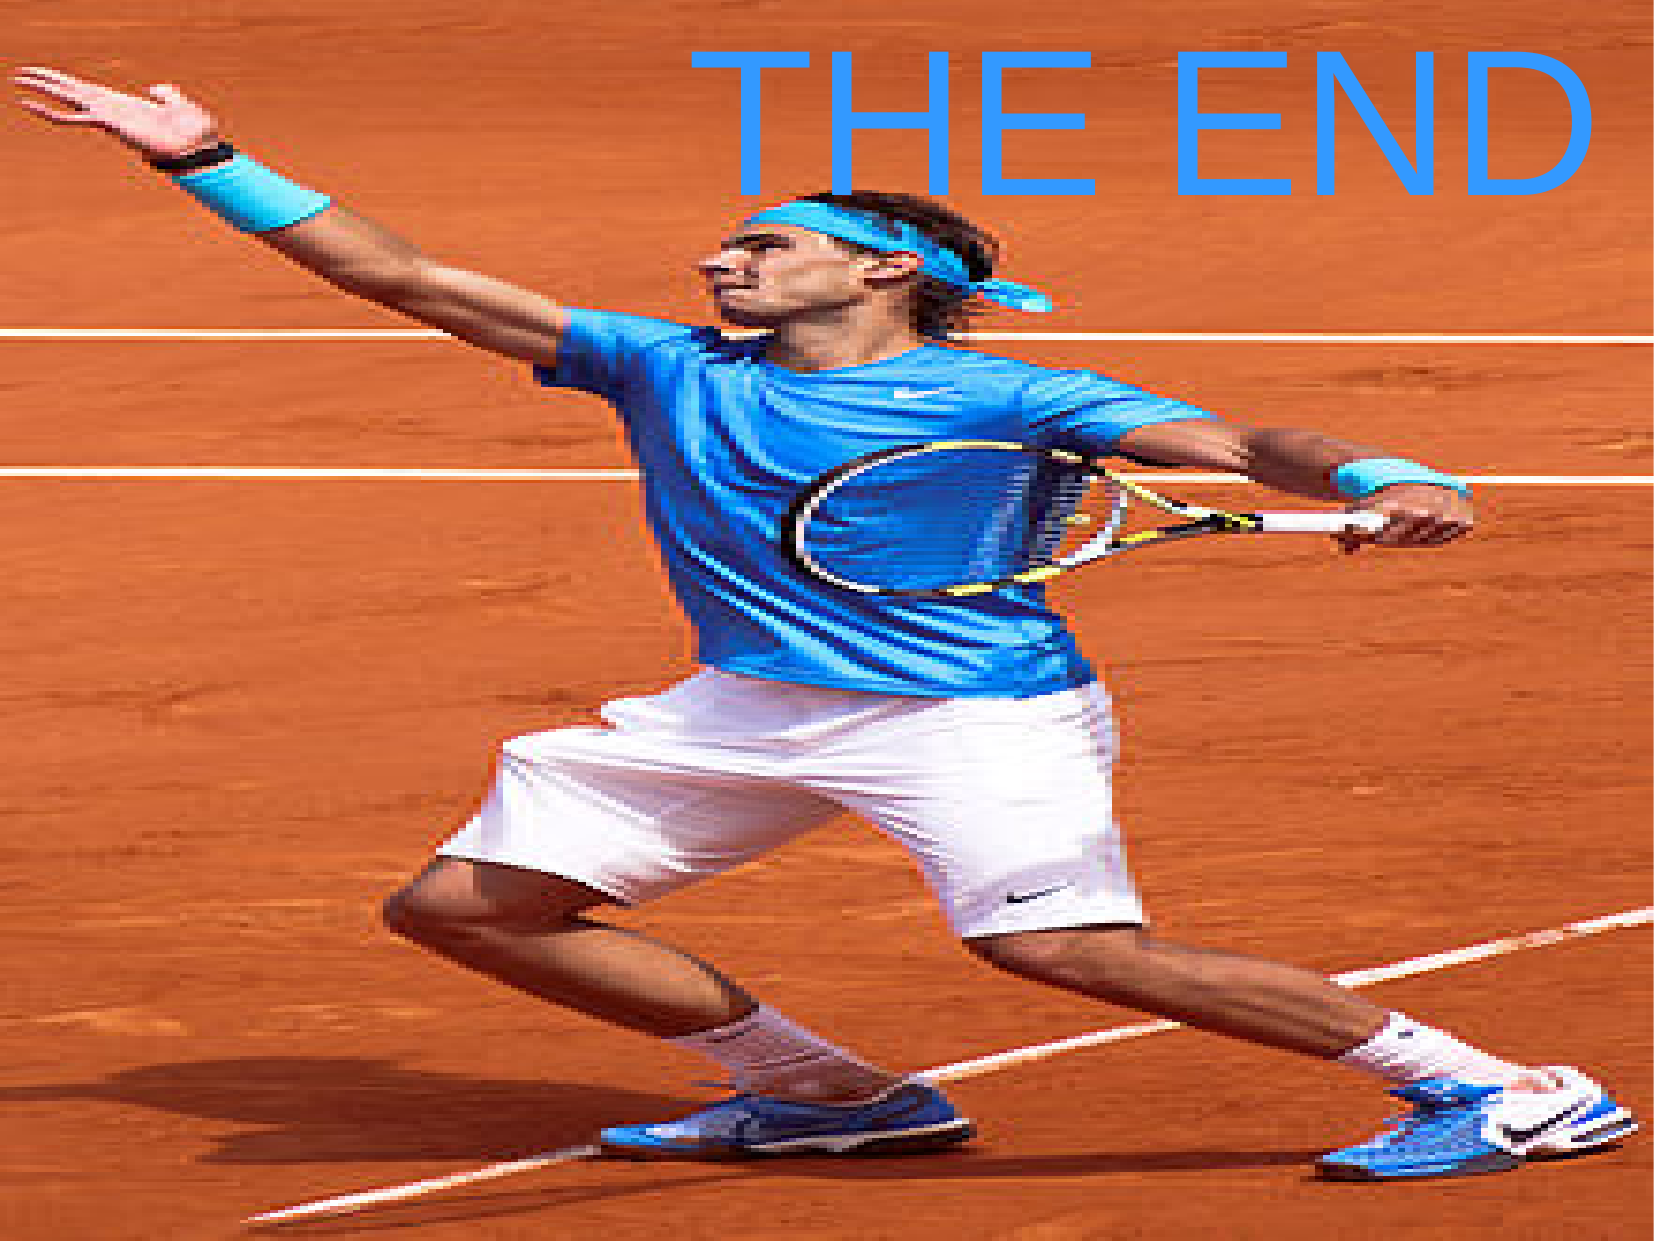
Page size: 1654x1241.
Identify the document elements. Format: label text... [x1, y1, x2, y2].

text_box THE END [673, 0, 1618, 248]
picture [0, 0, 1654, 1241]
